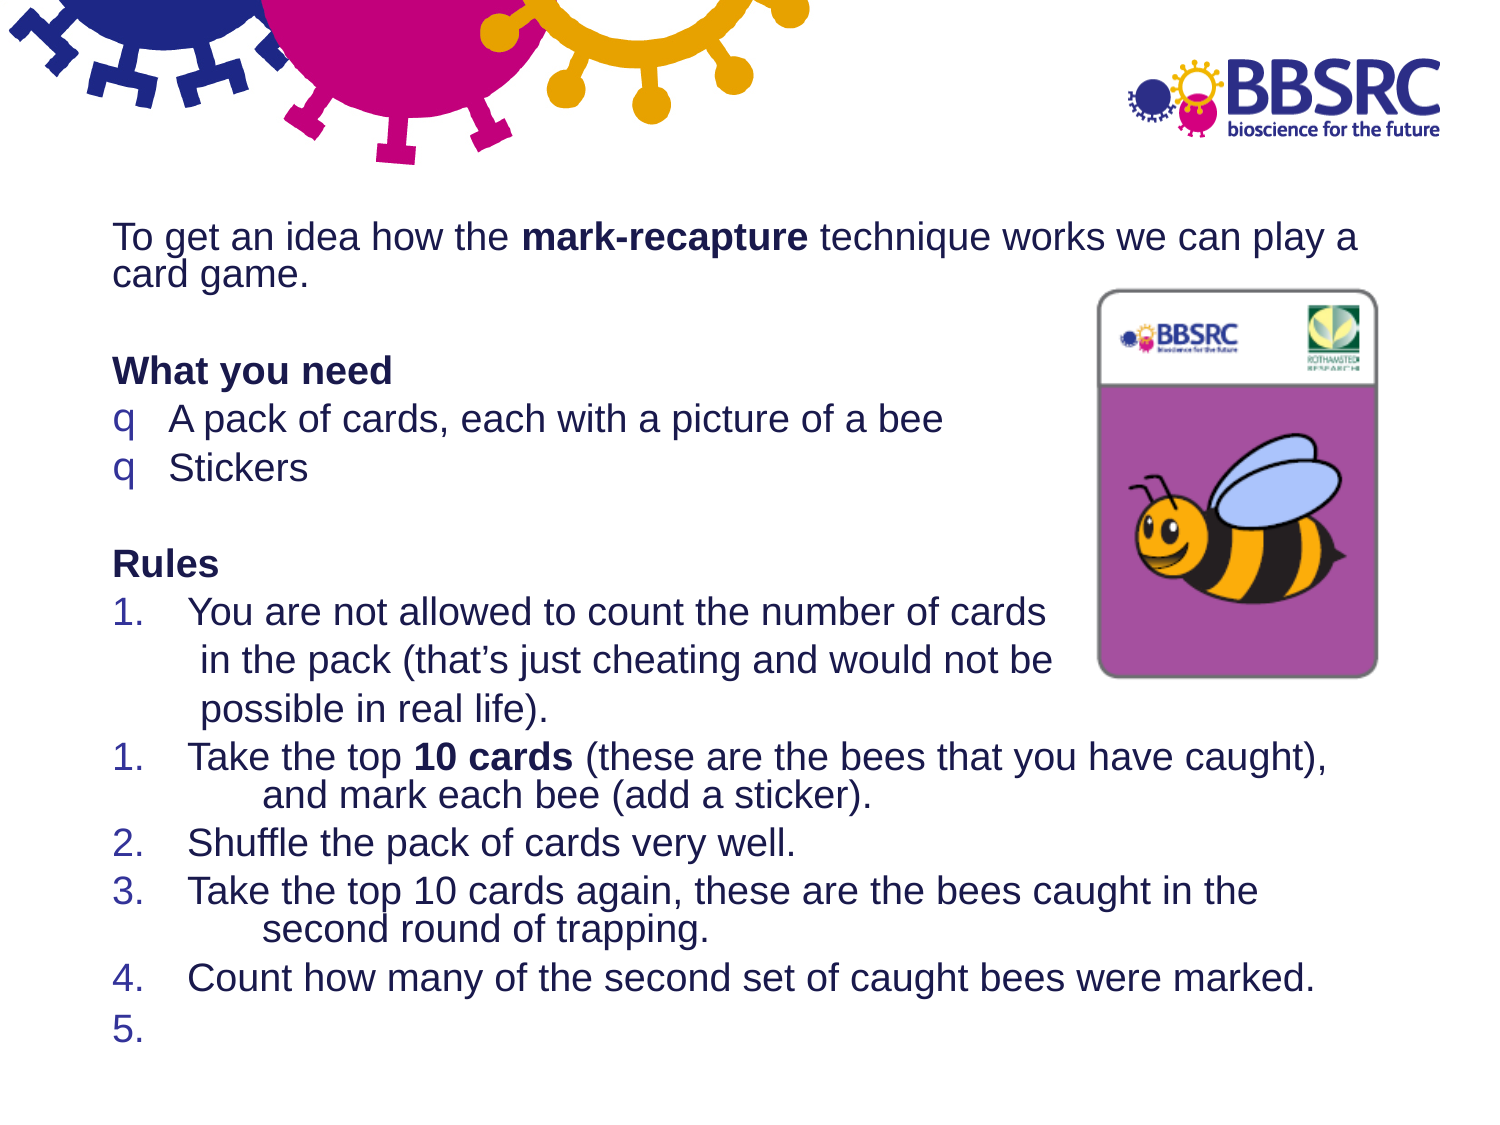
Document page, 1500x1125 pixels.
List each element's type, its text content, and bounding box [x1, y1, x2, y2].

picture [1083, 268, 1400, 689]
list To get an idea how the mark-recapture technique works we can play a card game. What you need A pack of cards, each with a picture of a bee Stickers Rules You are not allowed to count the number of cards in the pack (that’s just cheating and would not be possible in real life). Take the top 10 cards (these are the bees that you have caught), and mark each bee (add a sticker). Shuffle the pack of cards very well. Take the top 10 cards again, these are the bees caught in the second round of trapping. Count how many of the second set of caught bees were marked. [112, 219, 1377, 1012]
